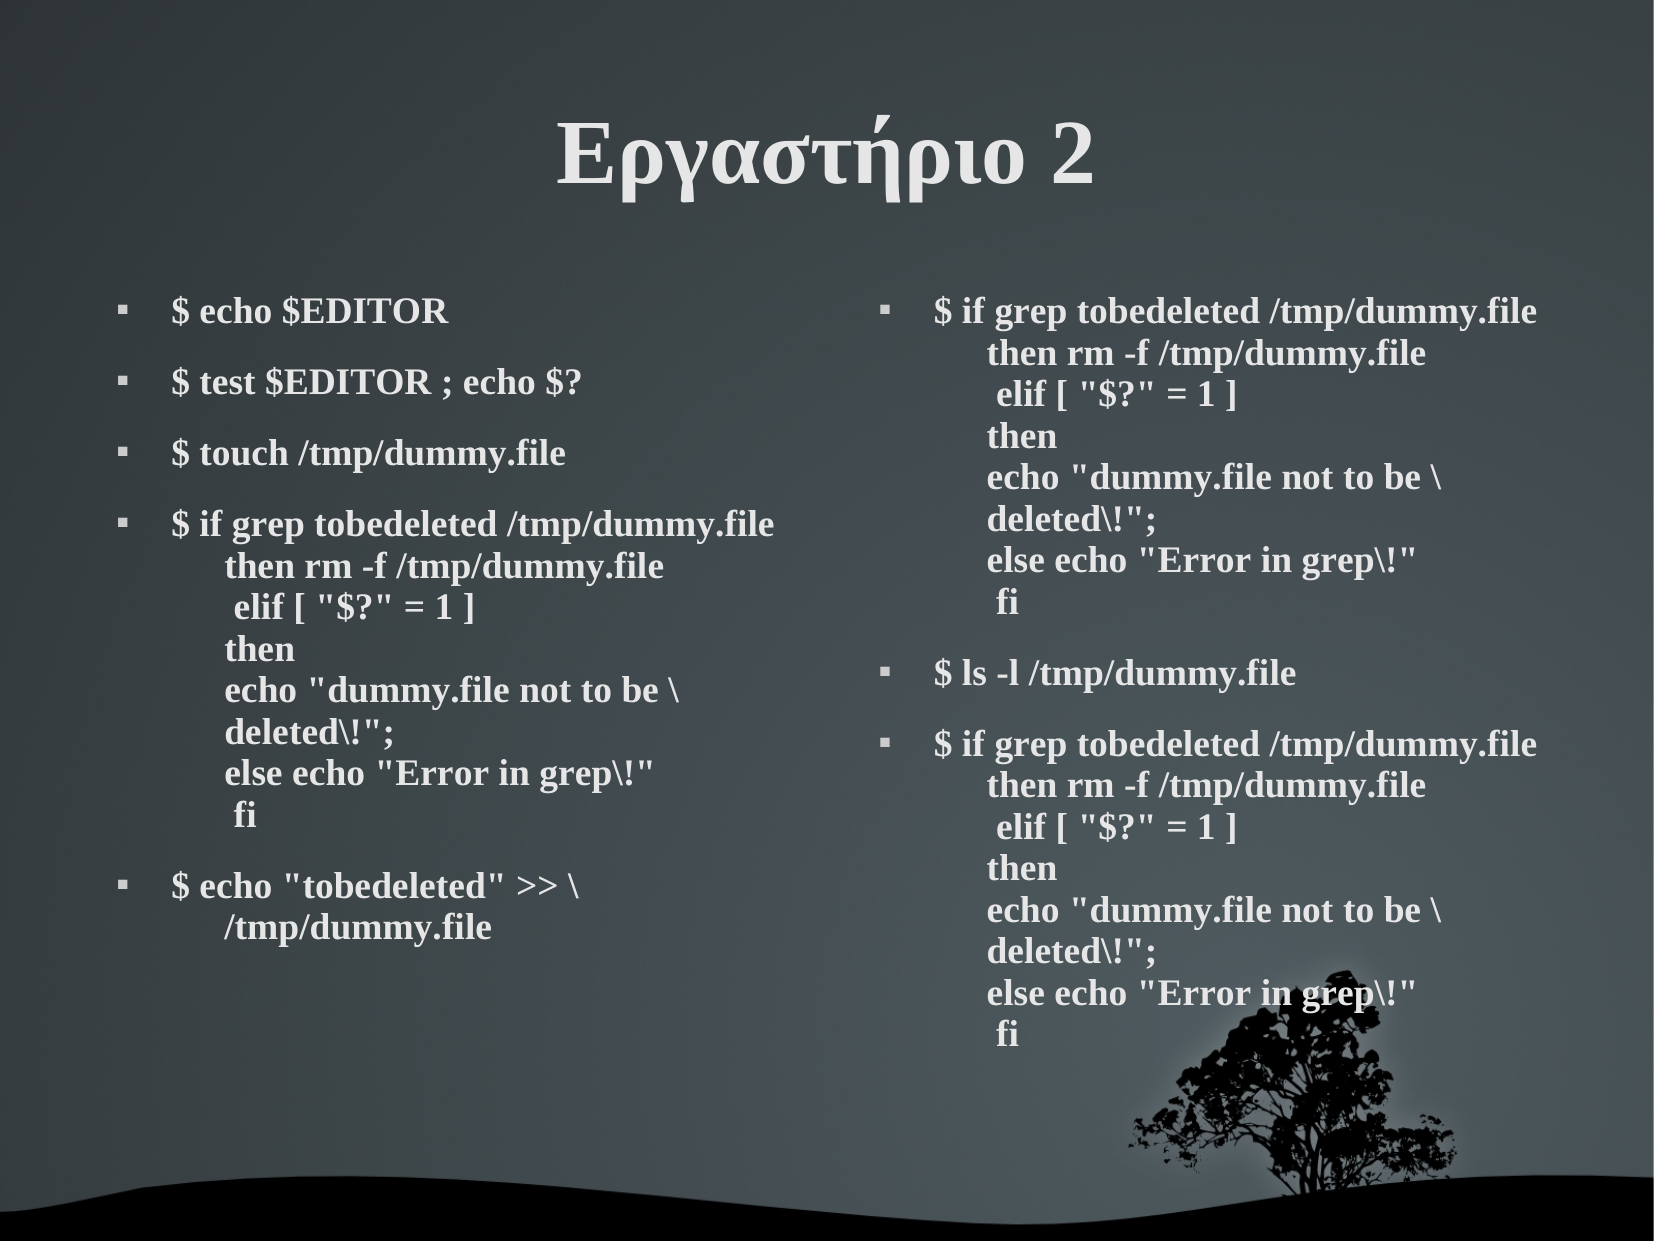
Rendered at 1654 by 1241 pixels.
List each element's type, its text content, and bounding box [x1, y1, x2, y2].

title Εργαστήριο 2 [82, 49, 1571, 257]
list $ if grep tobedeleted /tmp/dummy.file then rm -f /tmp/dummy.file elif [ "$?" = 1 ] then echo "dummy.file not to be \ deleted\!"; else echo "Error in grep\!" fi $ ls -l /tmp/dummy.file $ if grep tobedeleted /tmp/dummy.file then rm -f /tmp/dummy.file elif [ "$?" = 1 ] then echo "dummy.file not to be \ deleted\!"; else echo "Error in grep\!" fi [845, 290, 1572, 1183]
list $ echo $EDITOR $ test $EDITOR ; echo $? $ touch /tmp/dummy.file $ if grep tobedeleted /tmp/dummy.file then rm -f /tmp/dummy.file elif [ "$?" = 1 ] then echo "dummy.file not to be \ deleted\!"; else echo "Error in grep\!" fi $ echo "tobedeleted" >> \ /tmp/dummy.file [82, 290, 809, 1109]
picture [0, 0, 1654, 1241]
